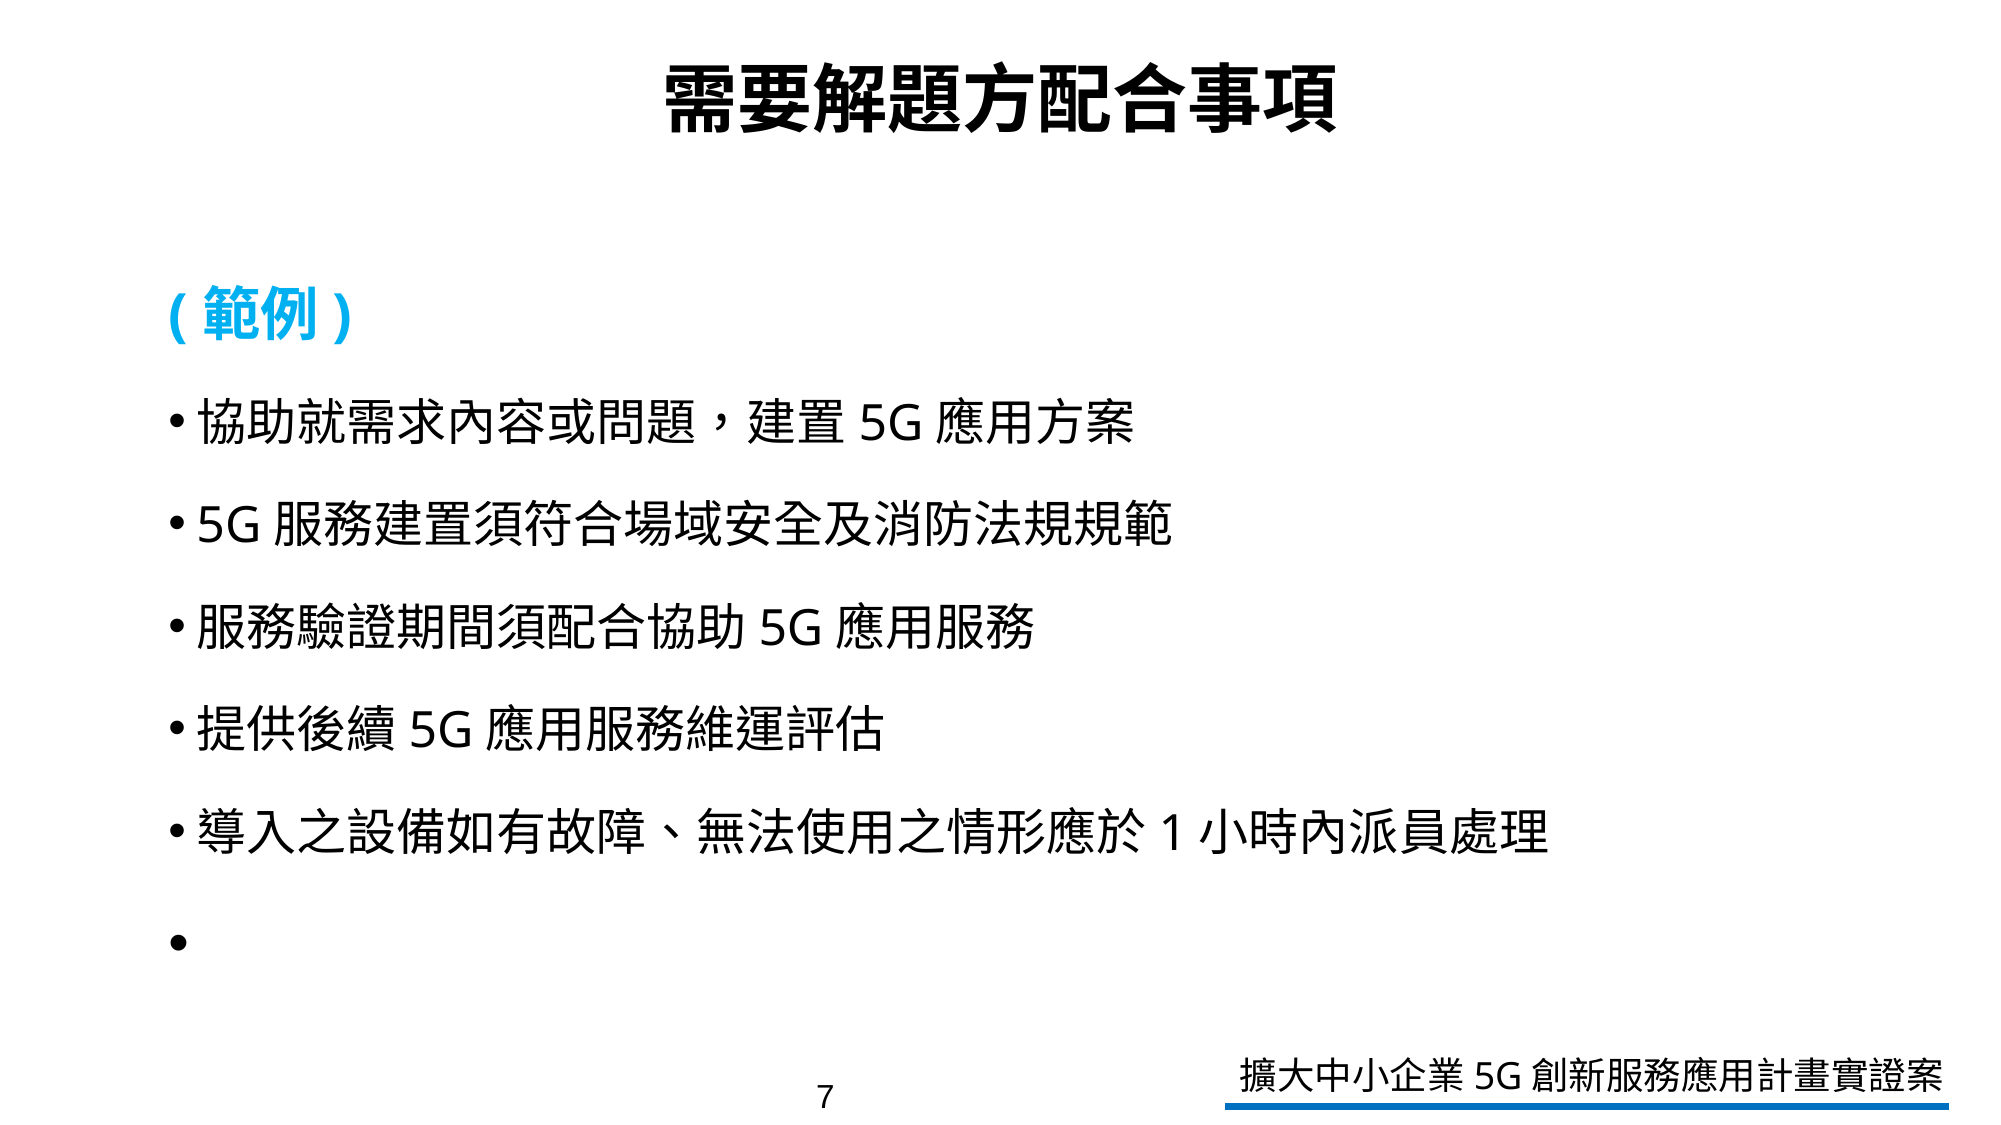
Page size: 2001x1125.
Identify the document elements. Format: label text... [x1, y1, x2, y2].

text_box (範例) 協助就需求內容或問題，建置5G應用方案 5G服務建置須符合場域安全及消防法規規範 服務驗證期間須配合協助5G應用服務 提供後續5G應用服務維運評估 導入之設備如有故障、無法使用之情形應於1小時內派員處理 [153, 235, 1847, 992]
title 需要解題方配合事項 [137, 43, 1863, 162]
text_box 7 [800, 1065, 1037, 1125]
